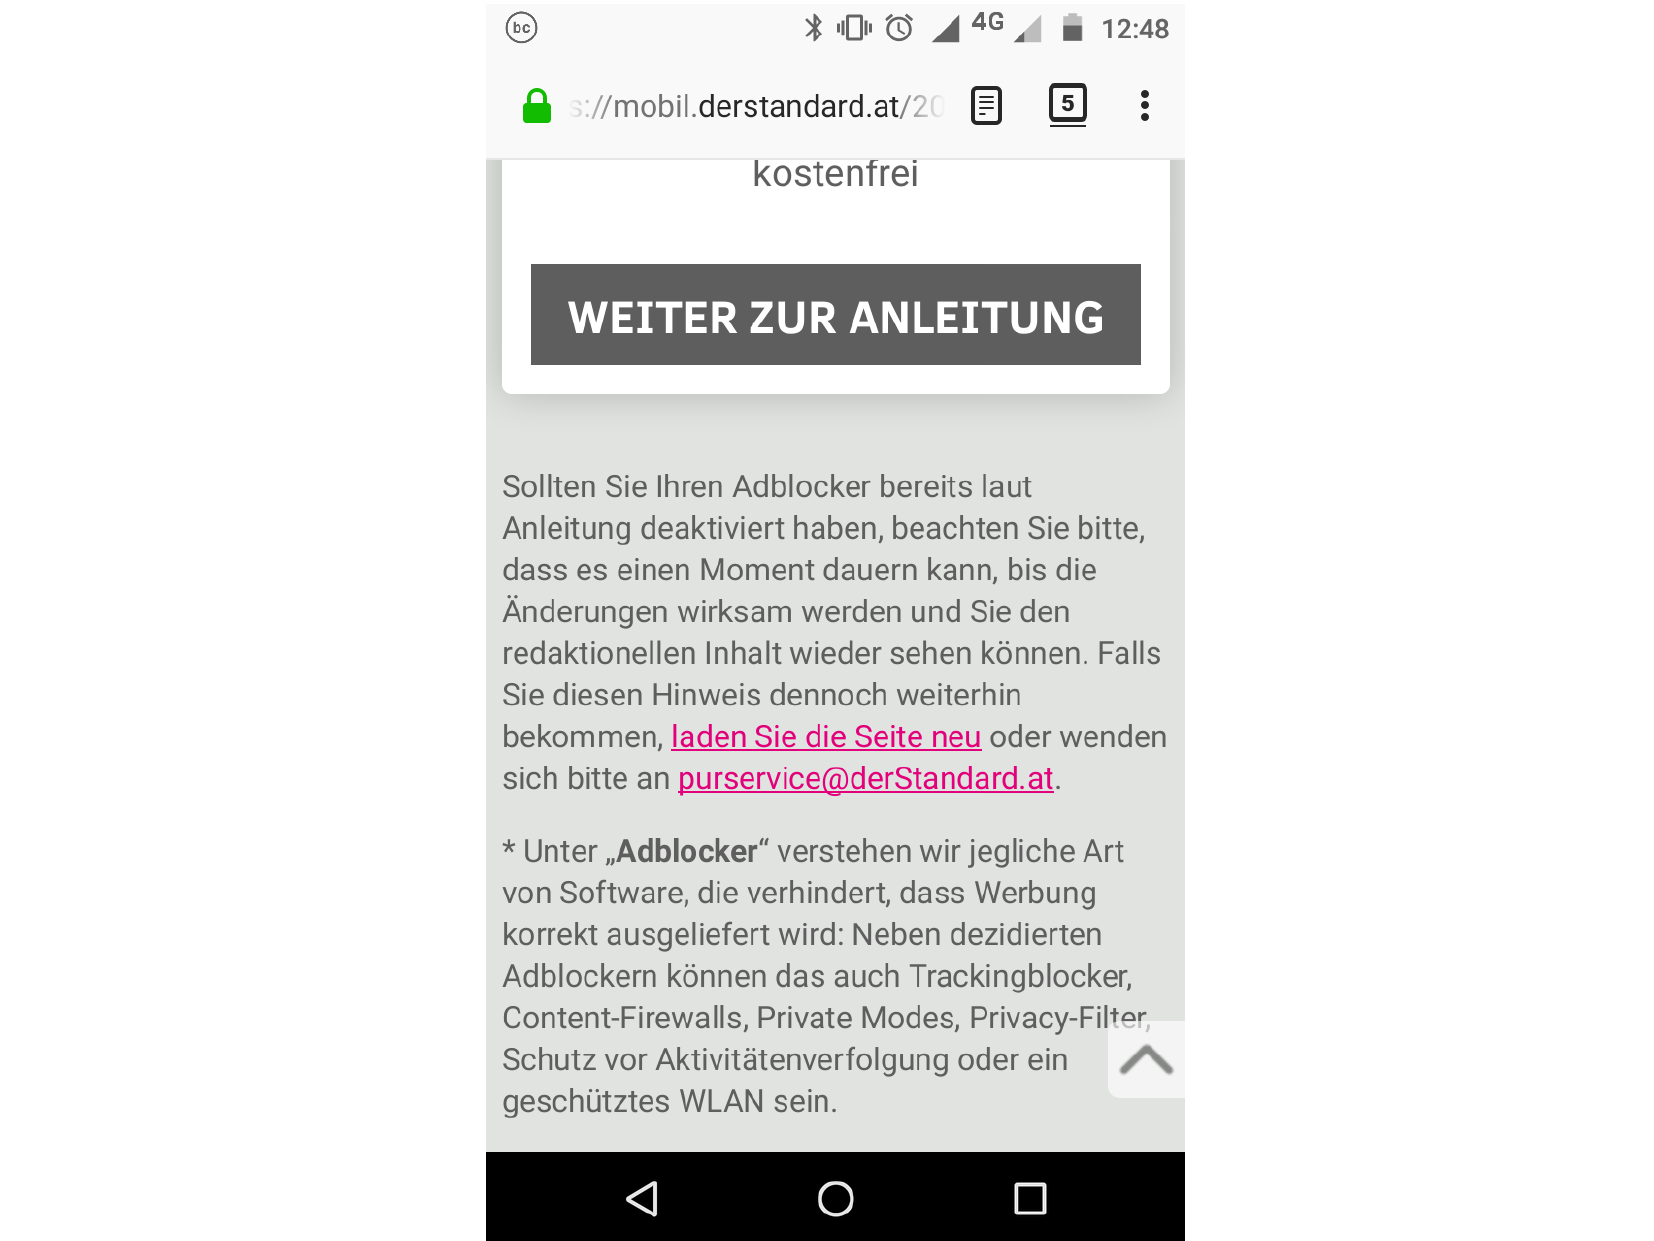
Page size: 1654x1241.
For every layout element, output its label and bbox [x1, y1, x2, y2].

picture [486, 4, 1185, 1241]
